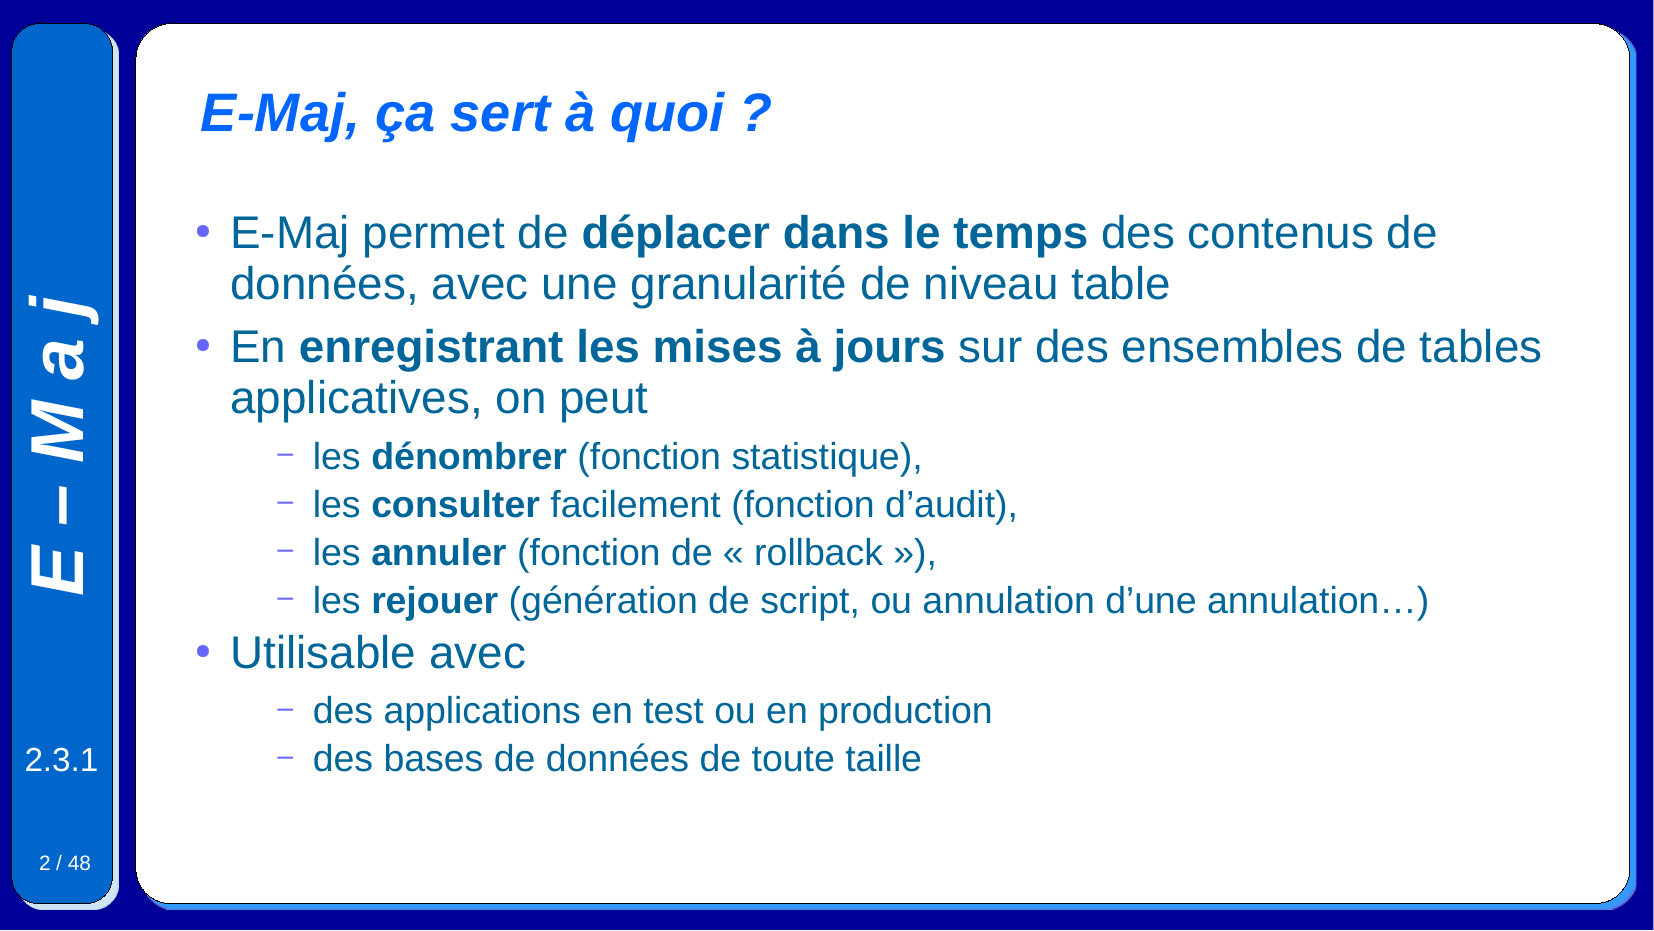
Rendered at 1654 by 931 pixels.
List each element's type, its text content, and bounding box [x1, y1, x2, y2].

title E-Maj, ça sert à quoi ? [200, 34, 1575, 191]
list E-Maj permet de déplacer dans le temps des contenus de données, avec une granularité de niveau table En enregistrant les mises à jours sur des ensembles de tables applicatives, on peut les dénombrer (fonction statistique), les consulter facilement (fonction d’audit), les annuler (fonction de « rollback »), les rejouer (génération de script, ou annulation d’une annulation…) Utilisable avec des applications en test ou en production des bases de données de toute taille [177, 206, 1587, 886]
